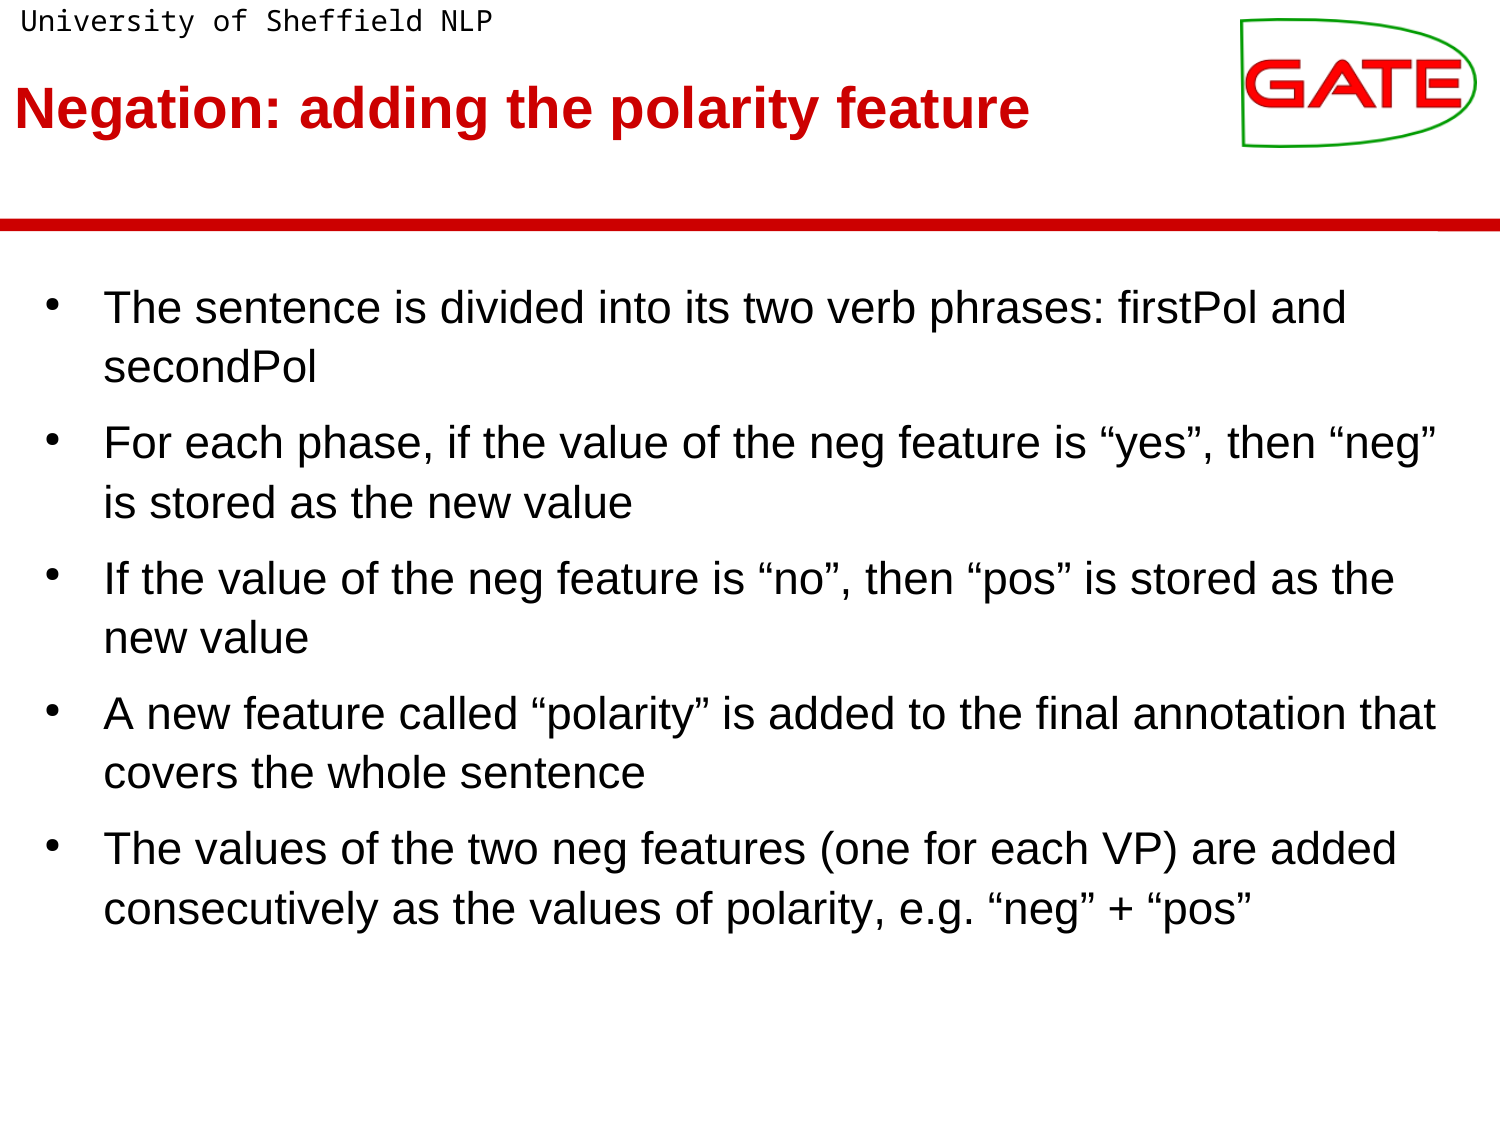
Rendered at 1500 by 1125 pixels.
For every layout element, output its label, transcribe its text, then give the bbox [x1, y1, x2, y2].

list The sentence is divided into its two verb phrases: firstPol and secondPol For each phase, if the value of the neg feature is “yes”, then “neg” is stored as the new value If the value of the neg feature is “no”, then “pos” is stored as the new value A new feature called “polarity” is added to the final annotation that covers the whole sentence The values of the two neg features (one for each VP) are added consecutively as the values of polarity, e.g. “neg” + “pos” [29, 265, 1477, 1025]
title Negation: adding the polarity feature [0, 11, 1239, 205]
picture [1240, 18, 1477, 148]
